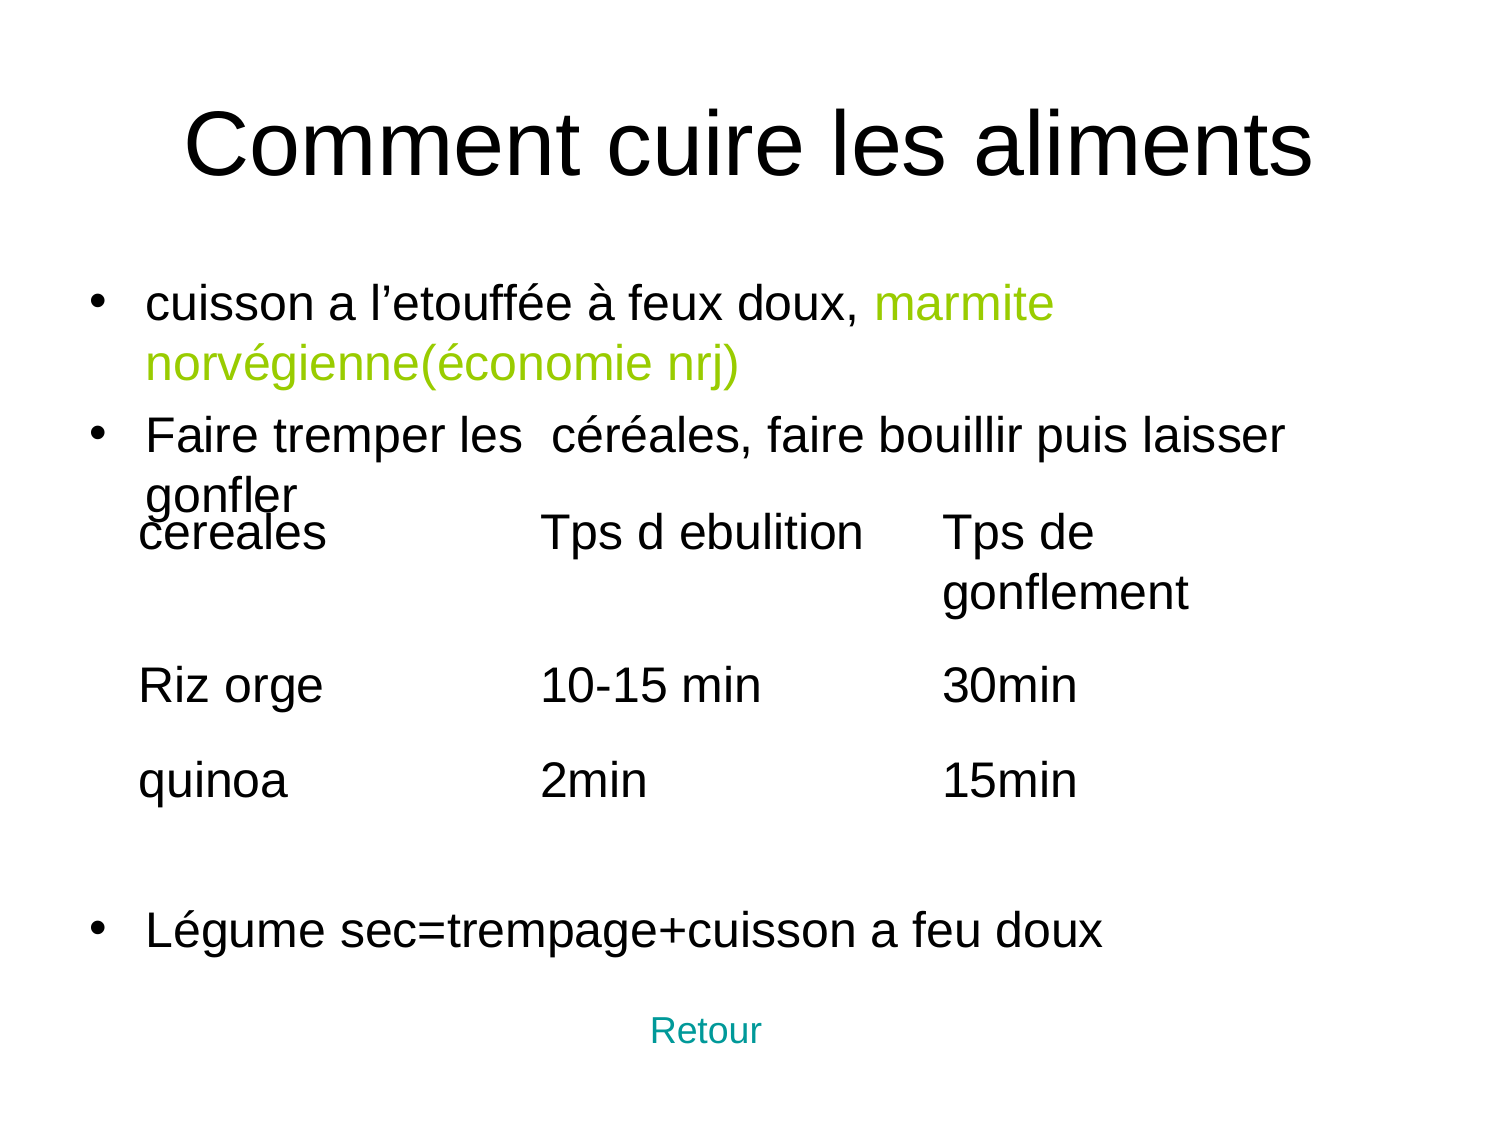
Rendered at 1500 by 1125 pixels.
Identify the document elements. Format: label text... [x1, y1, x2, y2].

title Comment cuire les aliments [75, 45, 1426, 233]
table_cell Riz orge [124, 645, 526, 740]
table_header cereales [124, 492, 526, 645]
table_cell quinoa [124, 740, 526, 834]
list cuisson a l’etouffée à feux doux, marmite norvégienne(économie nrj) Faire tremper les céréales, faire bouillir puis laisser gonfler Légume sec=trempage+cuisson a feu doux [74, 262, 1365, 1005]
text_box Retour [635, 998, 788, 1059]
table_header Tps de gonflement [927, 492, 1329, 645]
table_header Tps d ebulition [526, 492, 927, 645]
table_cell 30min [927, 645, 1329, 740]
table_cell 2min [526, 740, 927, 834]
table_cell 15min [927, 740, 1329, 834]
table_cell 10-15 min [526, 645, 927, 740]
